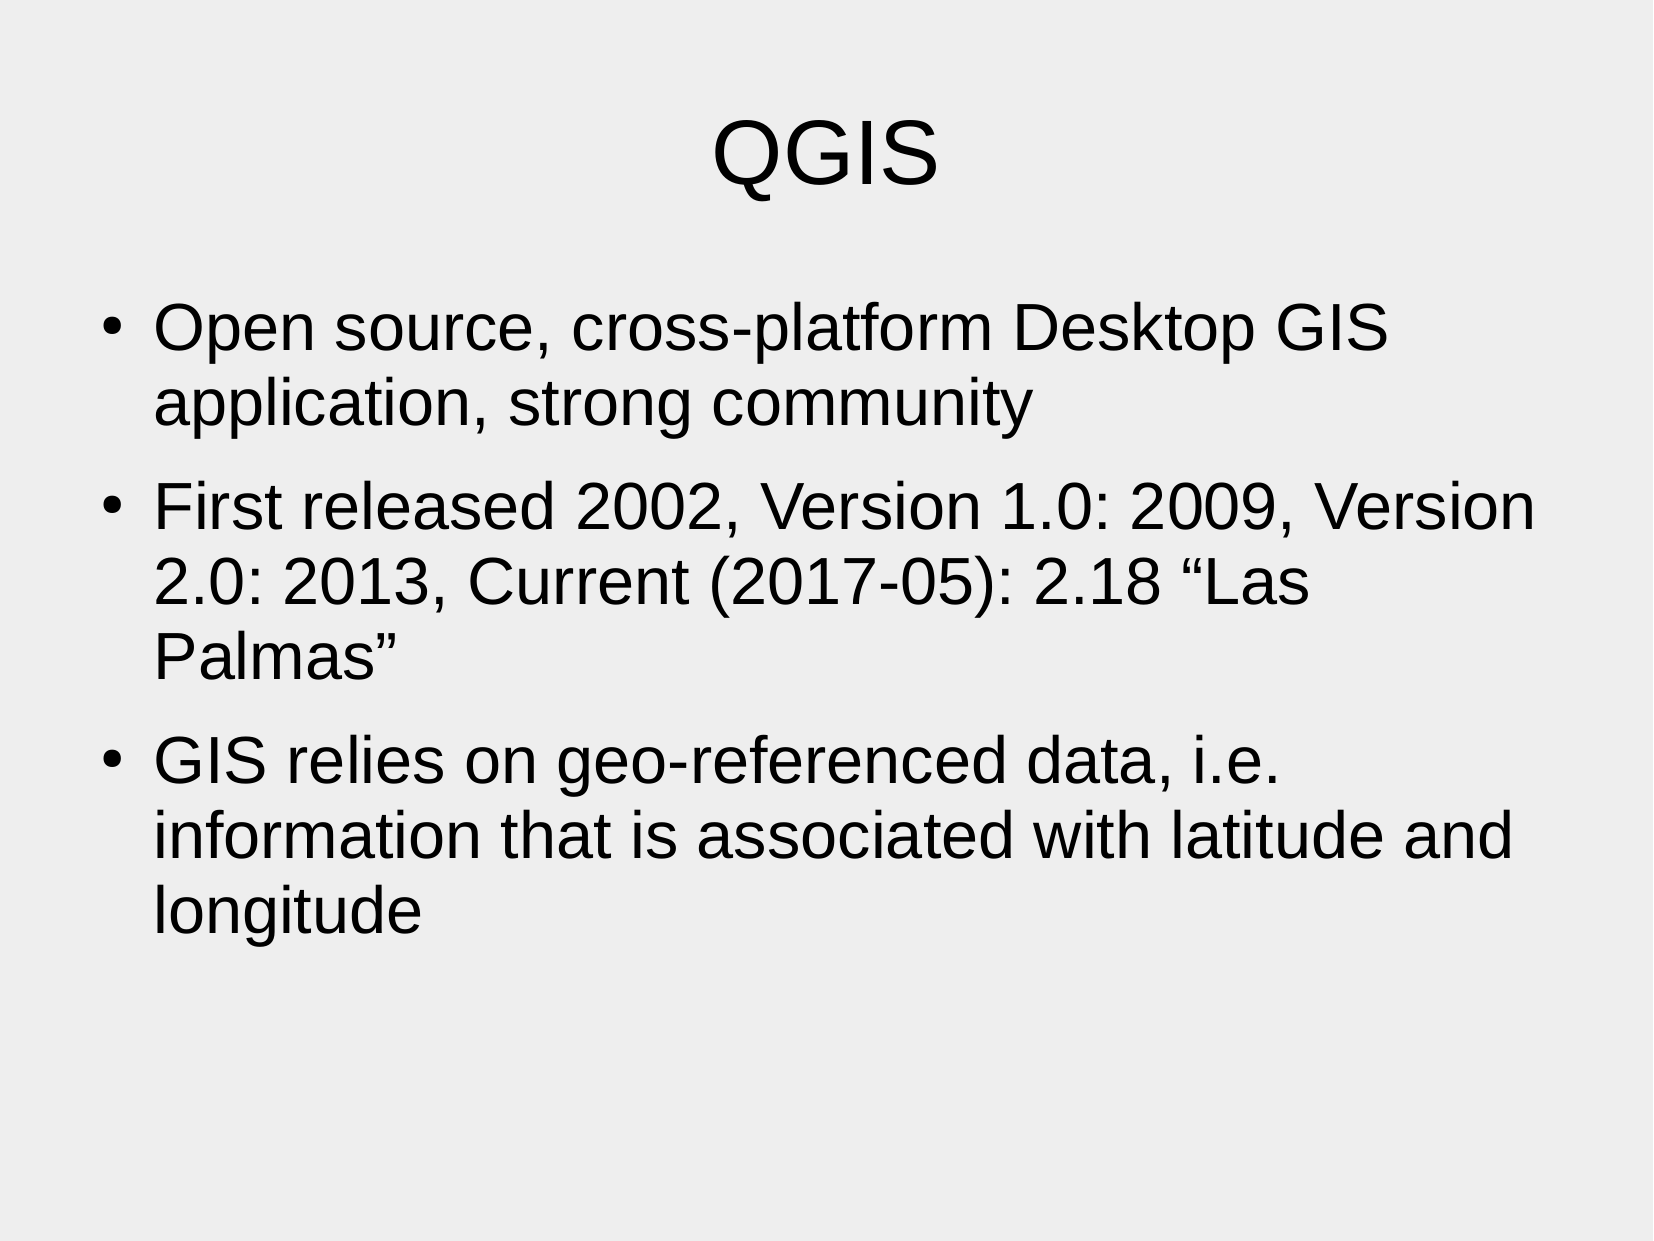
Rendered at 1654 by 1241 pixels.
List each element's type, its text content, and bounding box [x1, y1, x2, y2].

list Open source, cross-platform Desktop GIS application, strong community First released 2002, Version 1.0: 2009, Version 2.0: 2013, Current (2017-05): 2.18 “Las Palmas” GIS relies on geo-referenced data, i.e. information that is associated with latitude and longitude [82, 290, 1571, 1010]
title QGIS [82, 49, 1571, 257]
